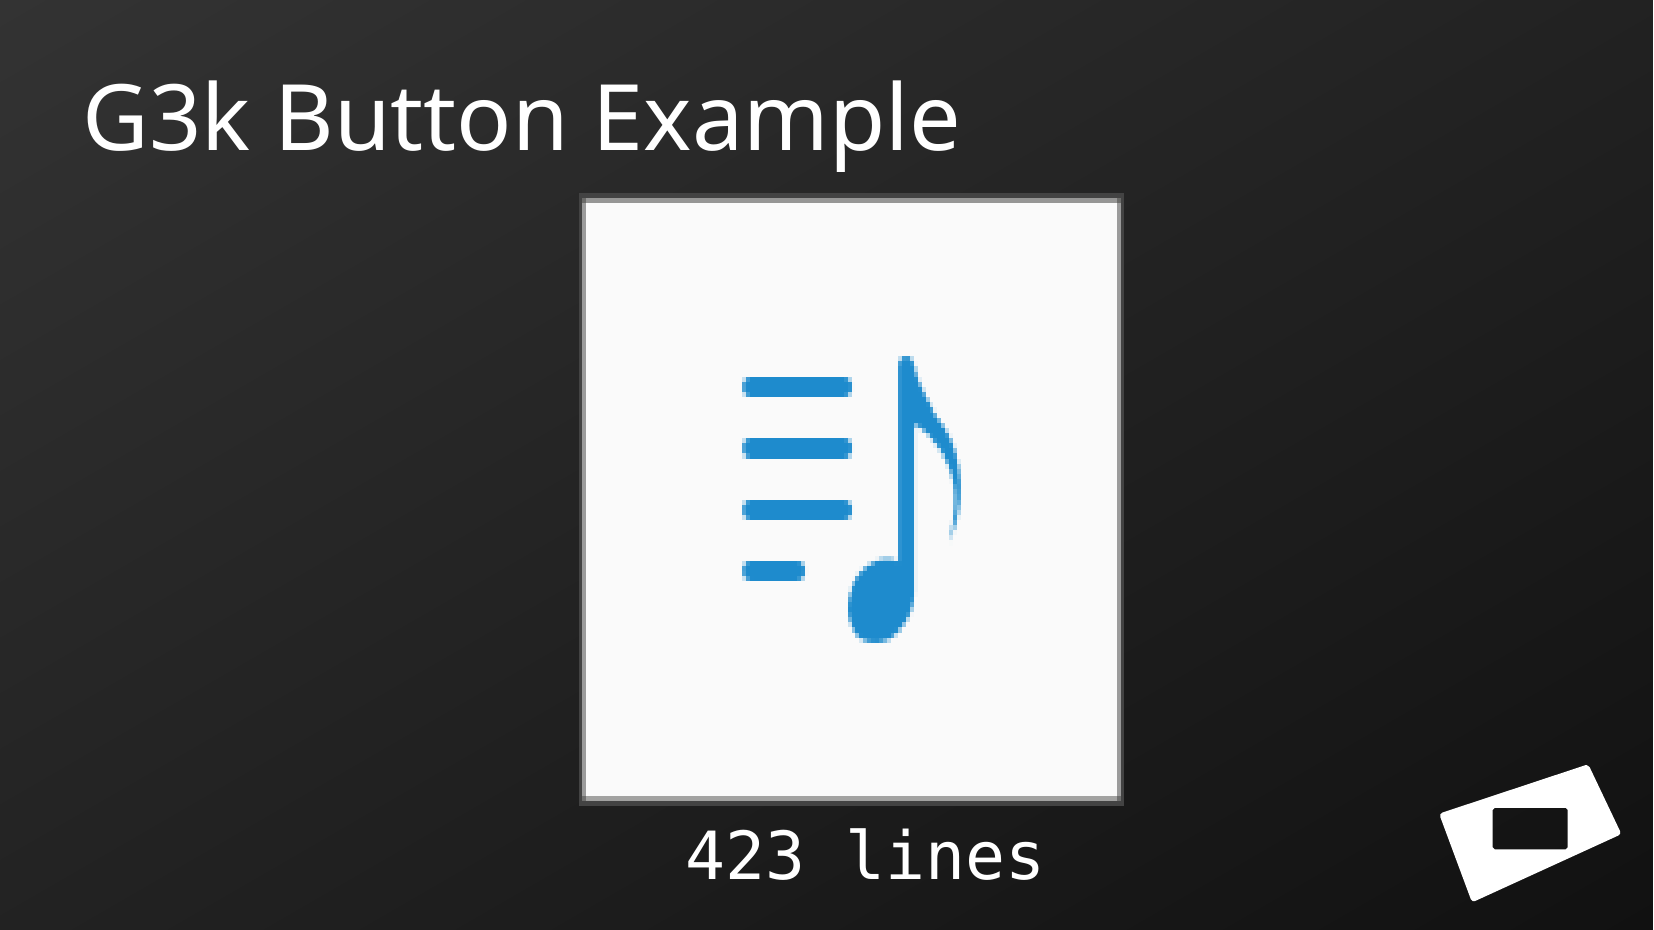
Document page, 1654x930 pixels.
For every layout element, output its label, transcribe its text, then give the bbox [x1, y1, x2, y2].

text_box [578, 192, 1126, 808]
picture [1440, 765, 1621, 902]
title G3k Button Example [82, 37, 1571, 193]
list 423 lines [615, 817, 1088, 930]
